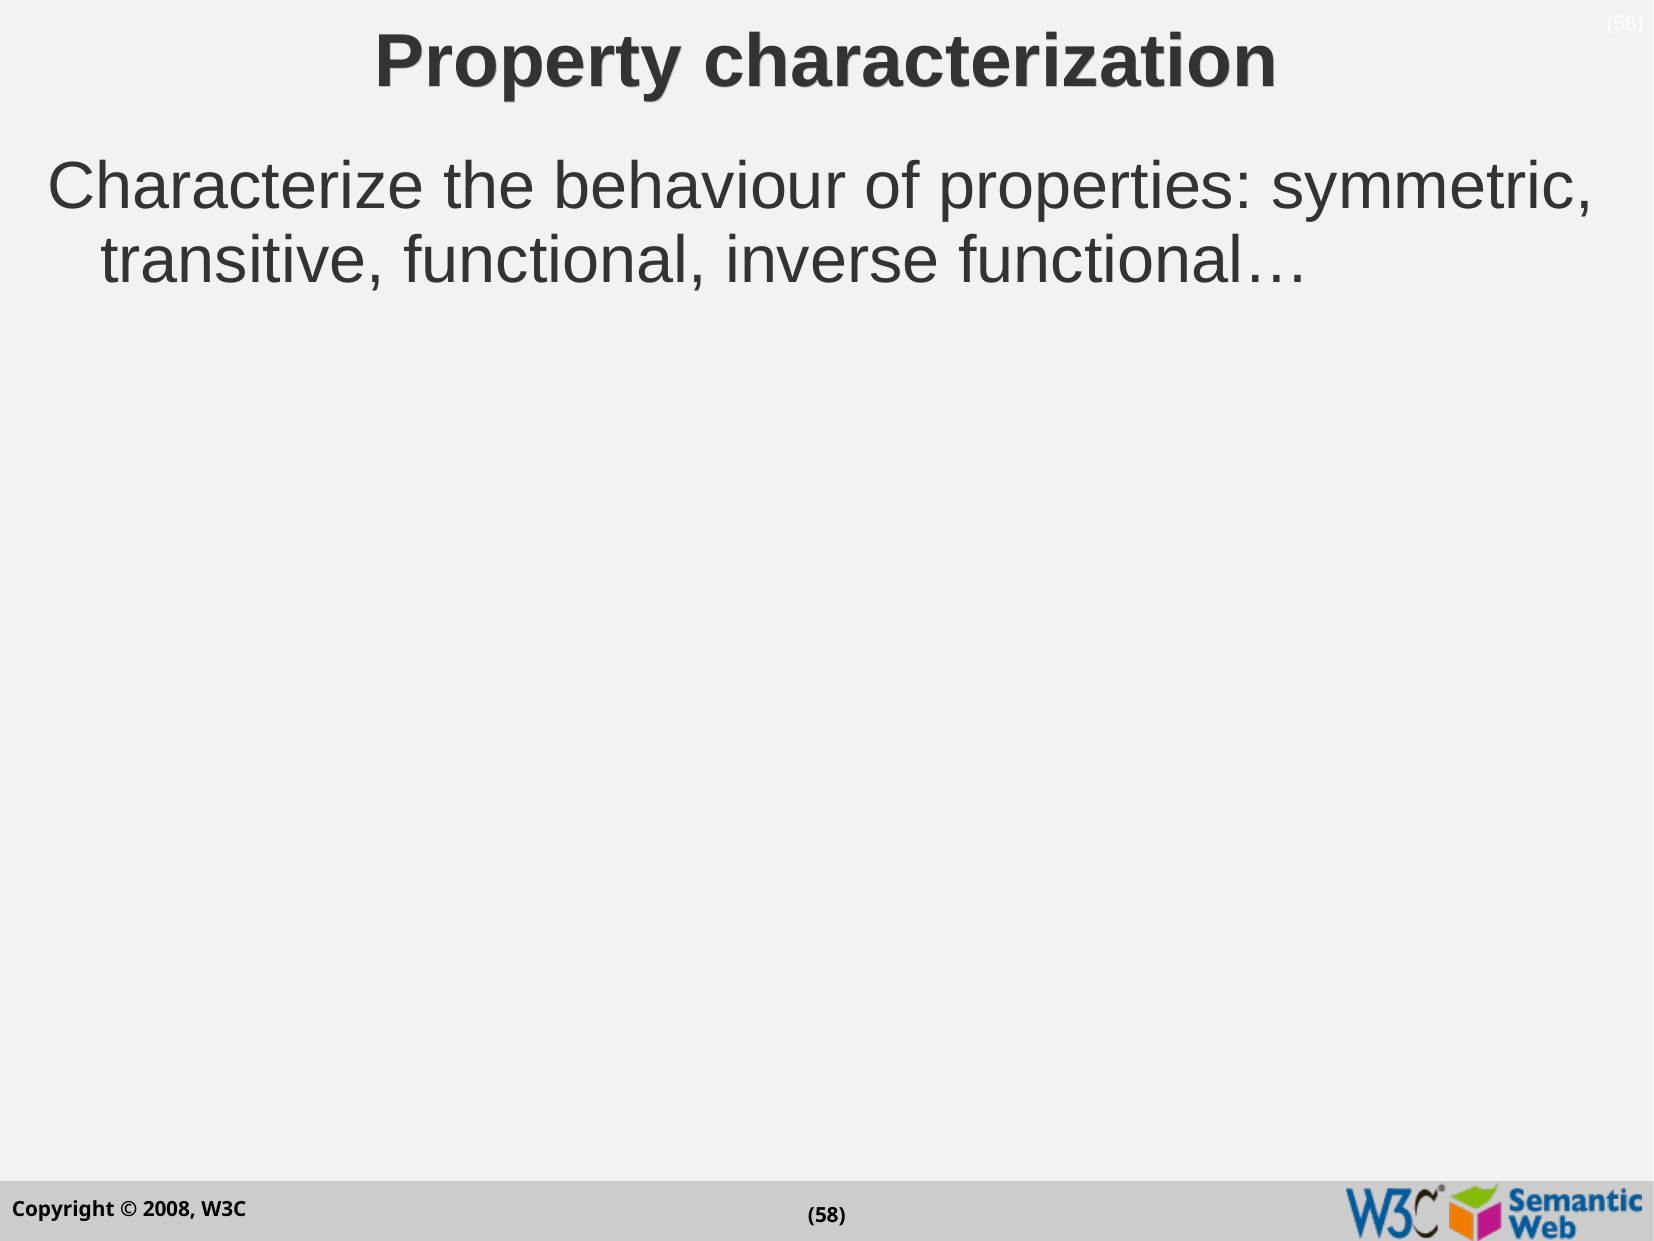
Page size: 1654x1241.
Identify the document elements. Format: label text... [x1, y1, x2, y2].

picture [1346, 1181, 1642, 1241]
title Property characterization [0, 0, 1654, 119]
list Characterize the behaviour of properties: symmetric, transitive, functional, inverse functional… [29, 147, 1624, 532]
